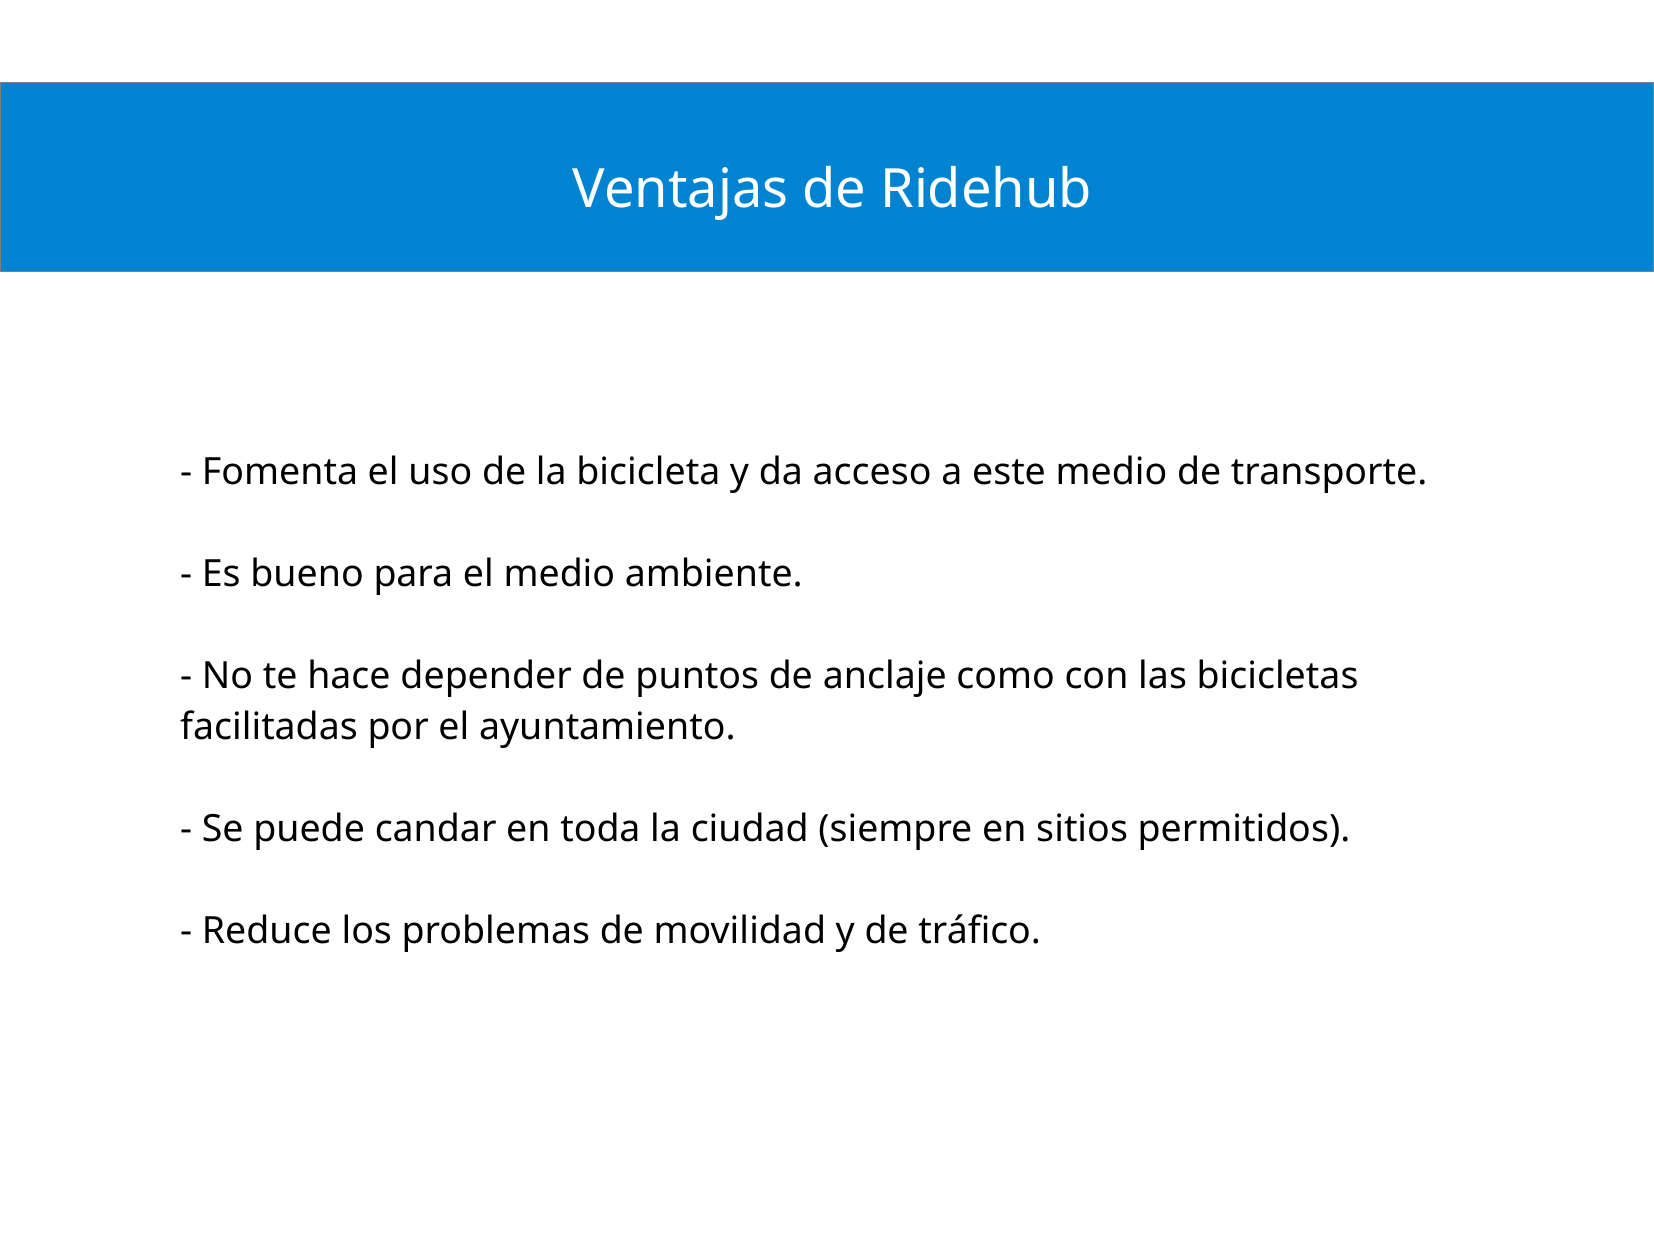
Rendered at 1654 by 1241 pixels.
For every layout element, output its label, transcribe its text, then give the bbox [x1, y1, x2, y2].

text_box Ventajas de Ridehub [271, 141, 1394, 221]
text_box - Fomenta el uso de la bicicleta y da acceso a este medio de transporte. - Es bueno para el medio ambiente. - No te hace depender de puntos de anclaje como con las bicicletas facilitadas por el ayuntamiento. - Se puede candar en toda la ciudad (siempre en sitios permitidos). - Reduce los problemas de movilidad y de tráfico. [165, 437, 1524, 1024]
text_box [0, 82, 1654, 272]
